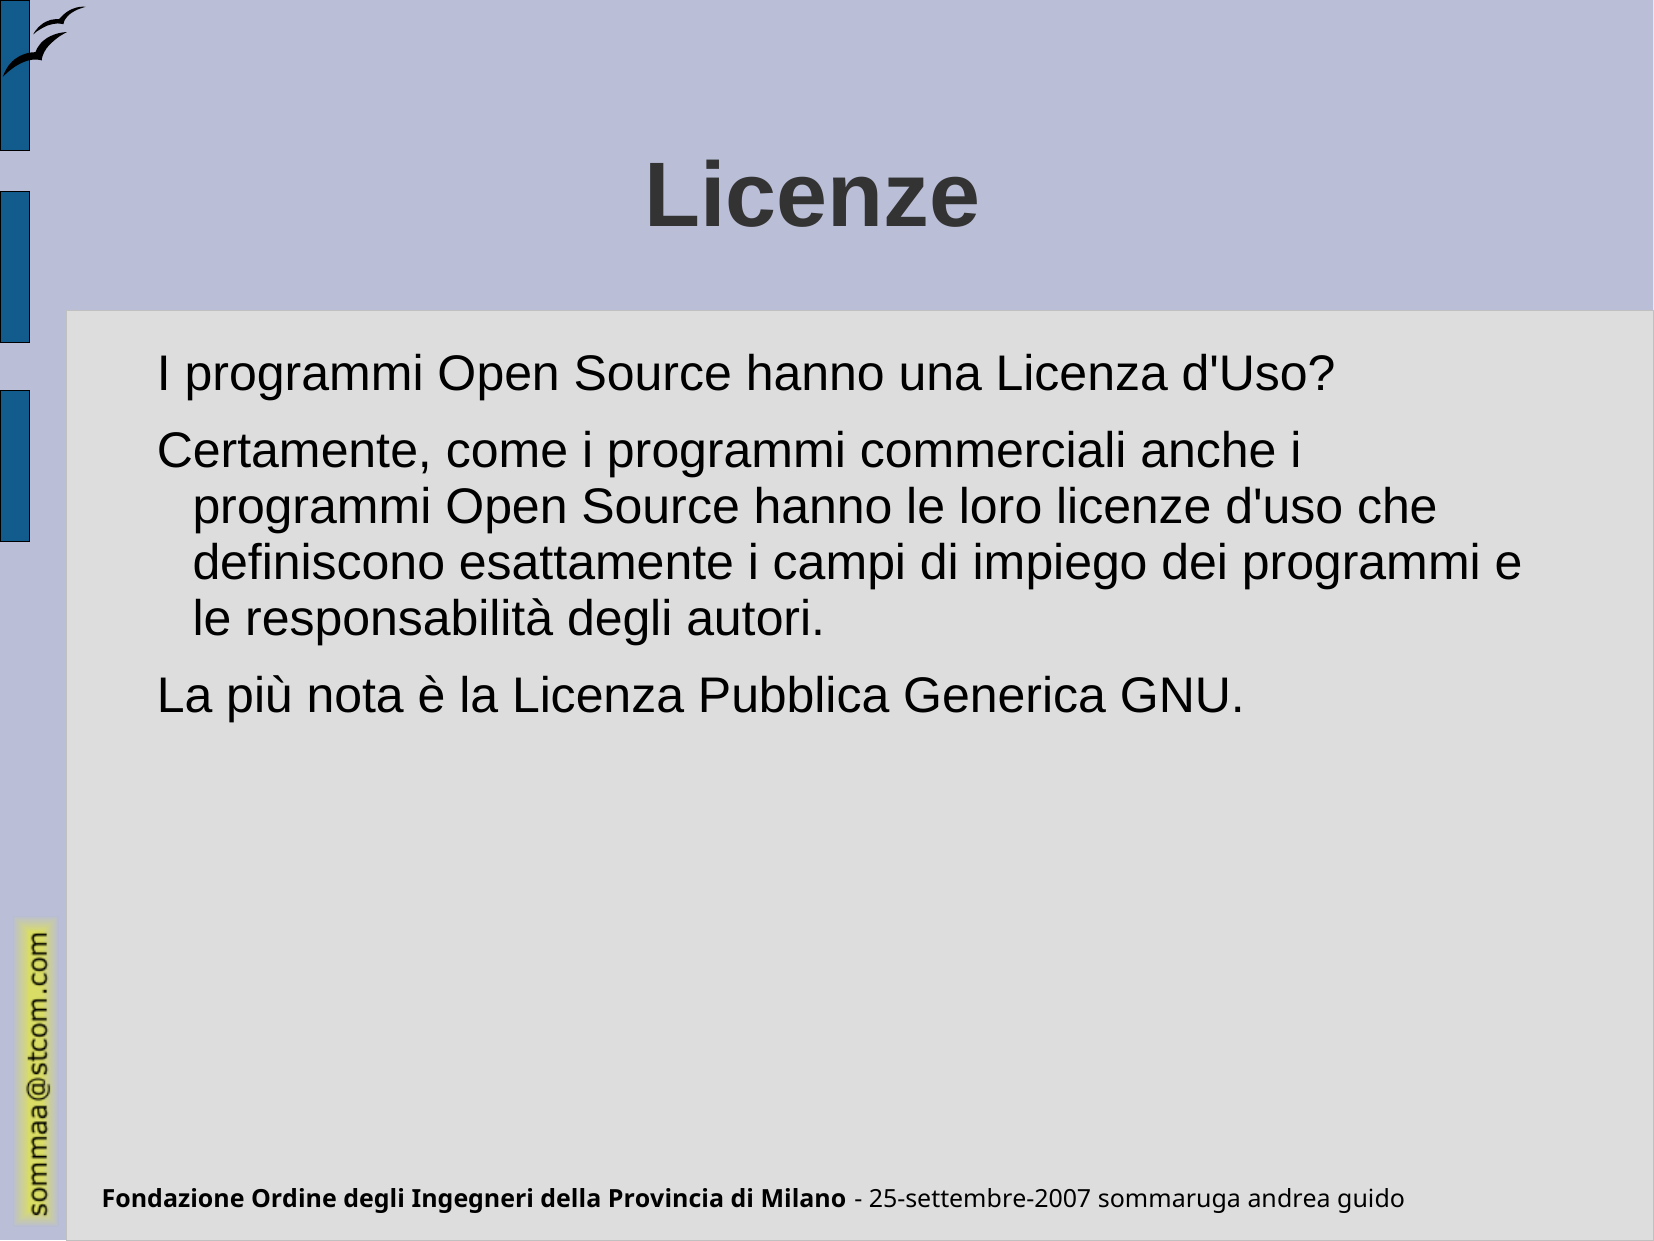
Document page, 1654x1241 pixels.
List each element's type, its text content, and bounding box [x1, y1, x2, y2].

title Licenze [121, 91, 1534, 299]
list I programmi Open Source hanno una Licenza d'Uso? Certamente, come i programmi commerciali anche i programmi Open Source hanno le loro licenze d'uso che definiscono esattamente i campi di impiego dei programmi e le responsabilità degli autori. La più nota è la Licenza Pubblica Generica GNU. [121, 344, 1534, 1127]
picture [12, 915, 60, 1228]
